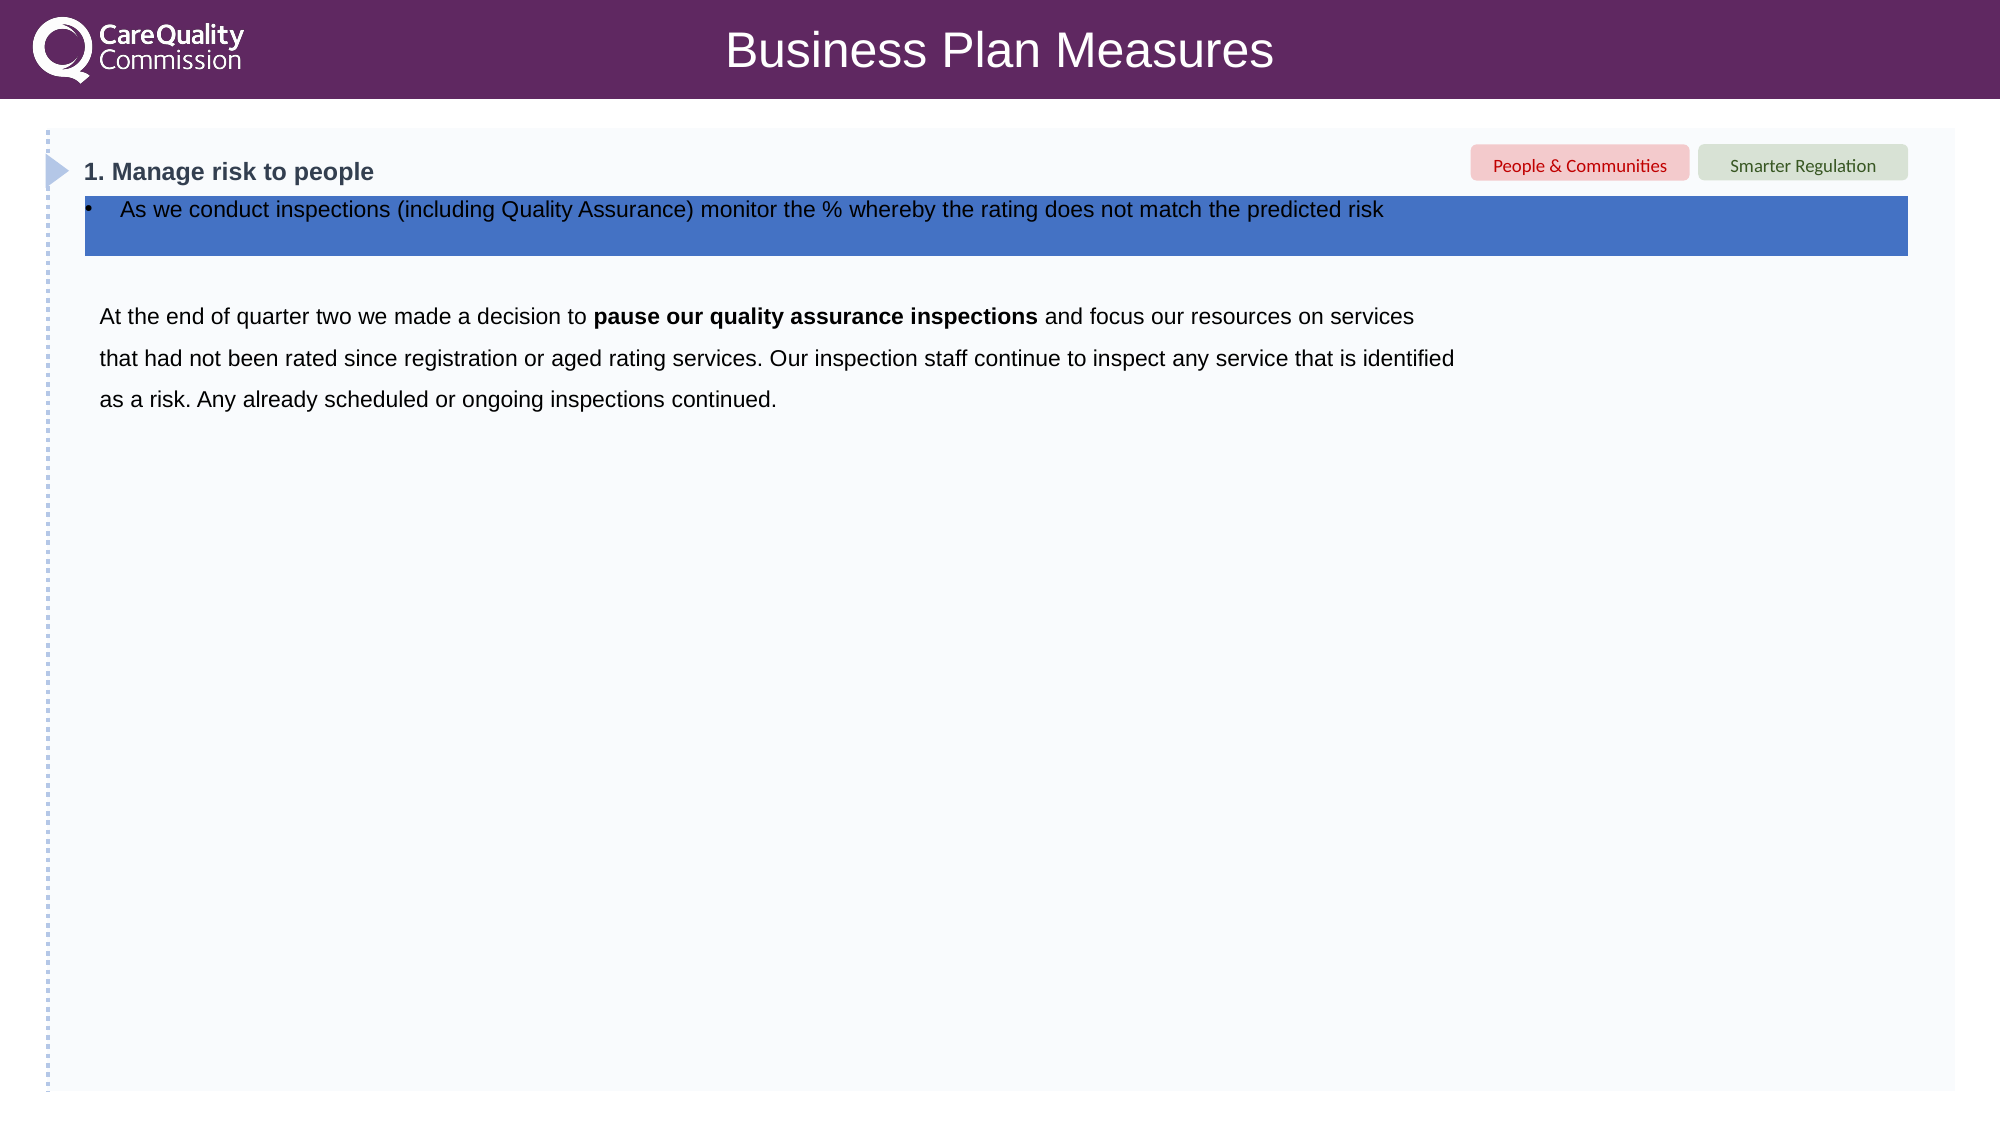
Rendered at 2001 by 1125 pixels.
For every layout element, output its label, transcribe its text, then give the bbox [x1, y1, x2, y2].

picture [32, 16, 245, 84]
text_box [45, 128, 1955, 1091]
table_header As we conduct inspections (including Quality Assurance) monitor the % whereby the rating does not match the predicted risk [85, 196, 1848, 256]
table_header [1848, 196, 1908, 256]
text_box At the end of quarter two we made a decision to pause our quality assurance inspections and focus our resources on services that had not been rated since registration or aged rating services. Our inspection staff continue to inspect any service that is identified as a risk. Any already scheduled or ongoing inspections continued. [84, 280, 1471, 416]
text_box Business Plan Measures [641, 9, 1358, 86]
text_box [0, 0, 2000, 99]
text_box 1. Manage risk to people [69, 147, 670, 194]
text_box People & Communities [1470, 144, 1690, 181]
text_box Smarter Regulation [1698, 144, 1909, 181]
